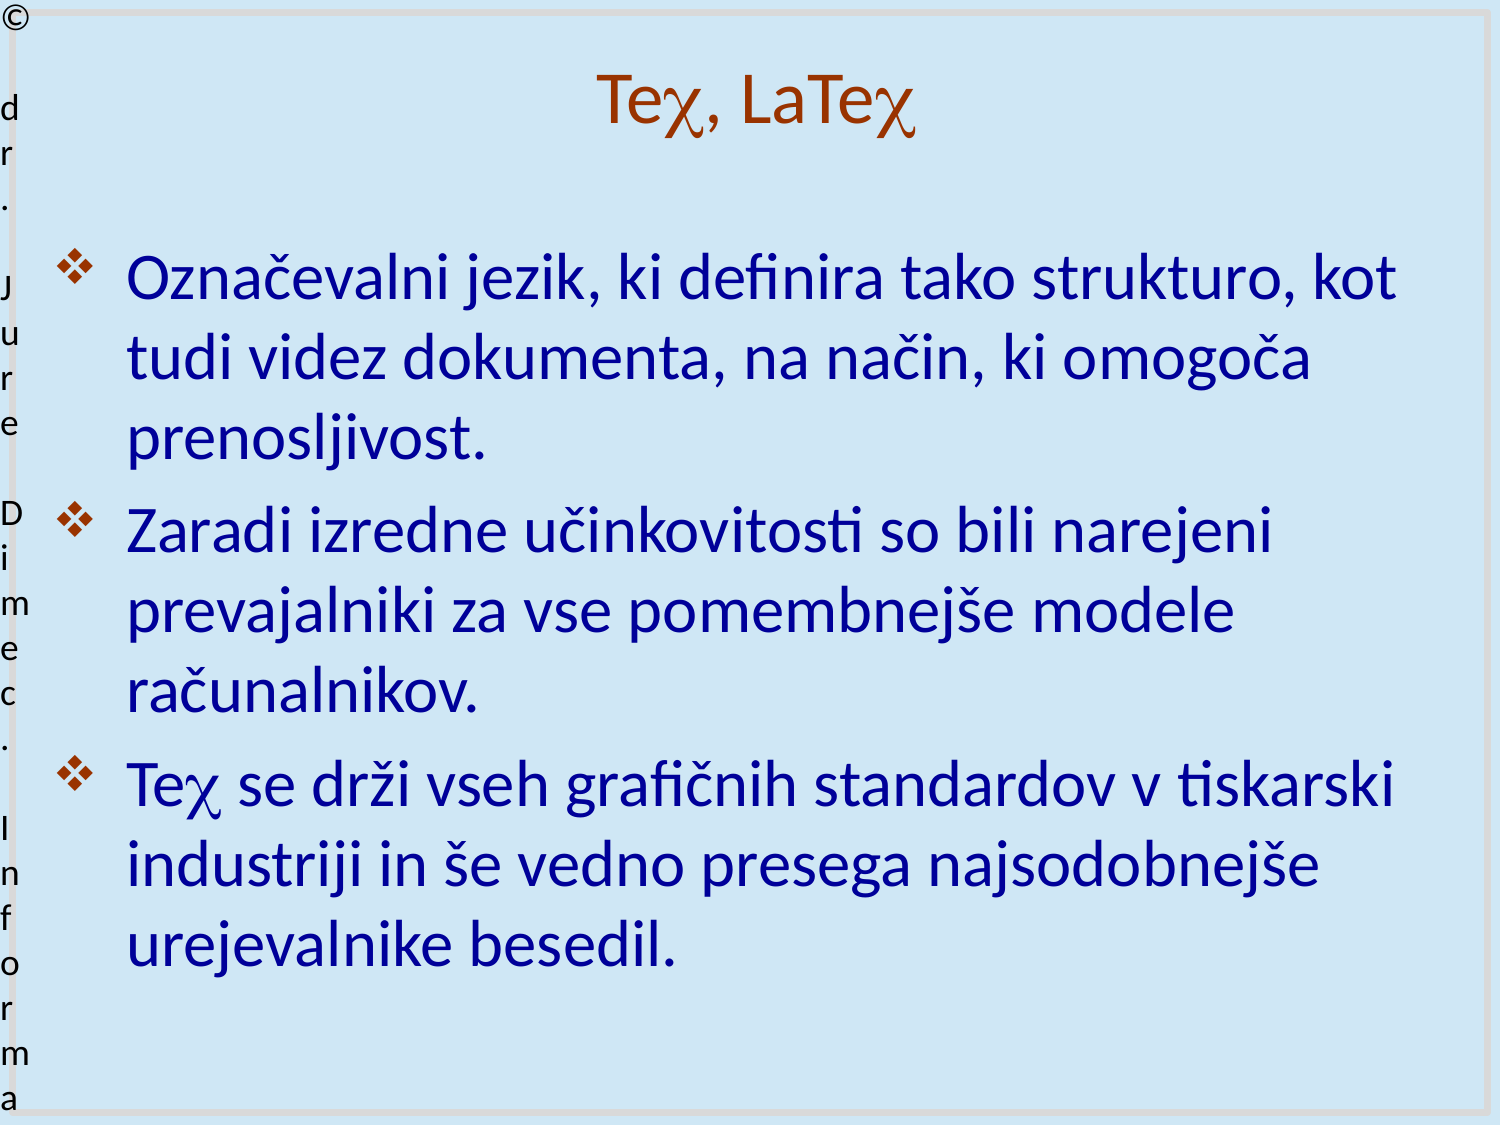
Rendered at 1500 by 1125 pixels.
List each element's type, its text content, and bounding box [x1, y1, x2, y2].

list Označevalni jezik, ki definira tako strukturo, kot tudi videz dokumenta, na način, ki omogoča prenosljivost. Zaradi izredne učinkovitosti so bili narejeni prevajalniki za vse pomembnejše modele računalnikov. Te se drži vseh grafičnih standardov v tiskarski industriji in še vedno presega najsodobnejše urejevalnike besedil. [37, 224, 1475, 1050]
title Te, LaTe [37, 37, 1475, 150]
